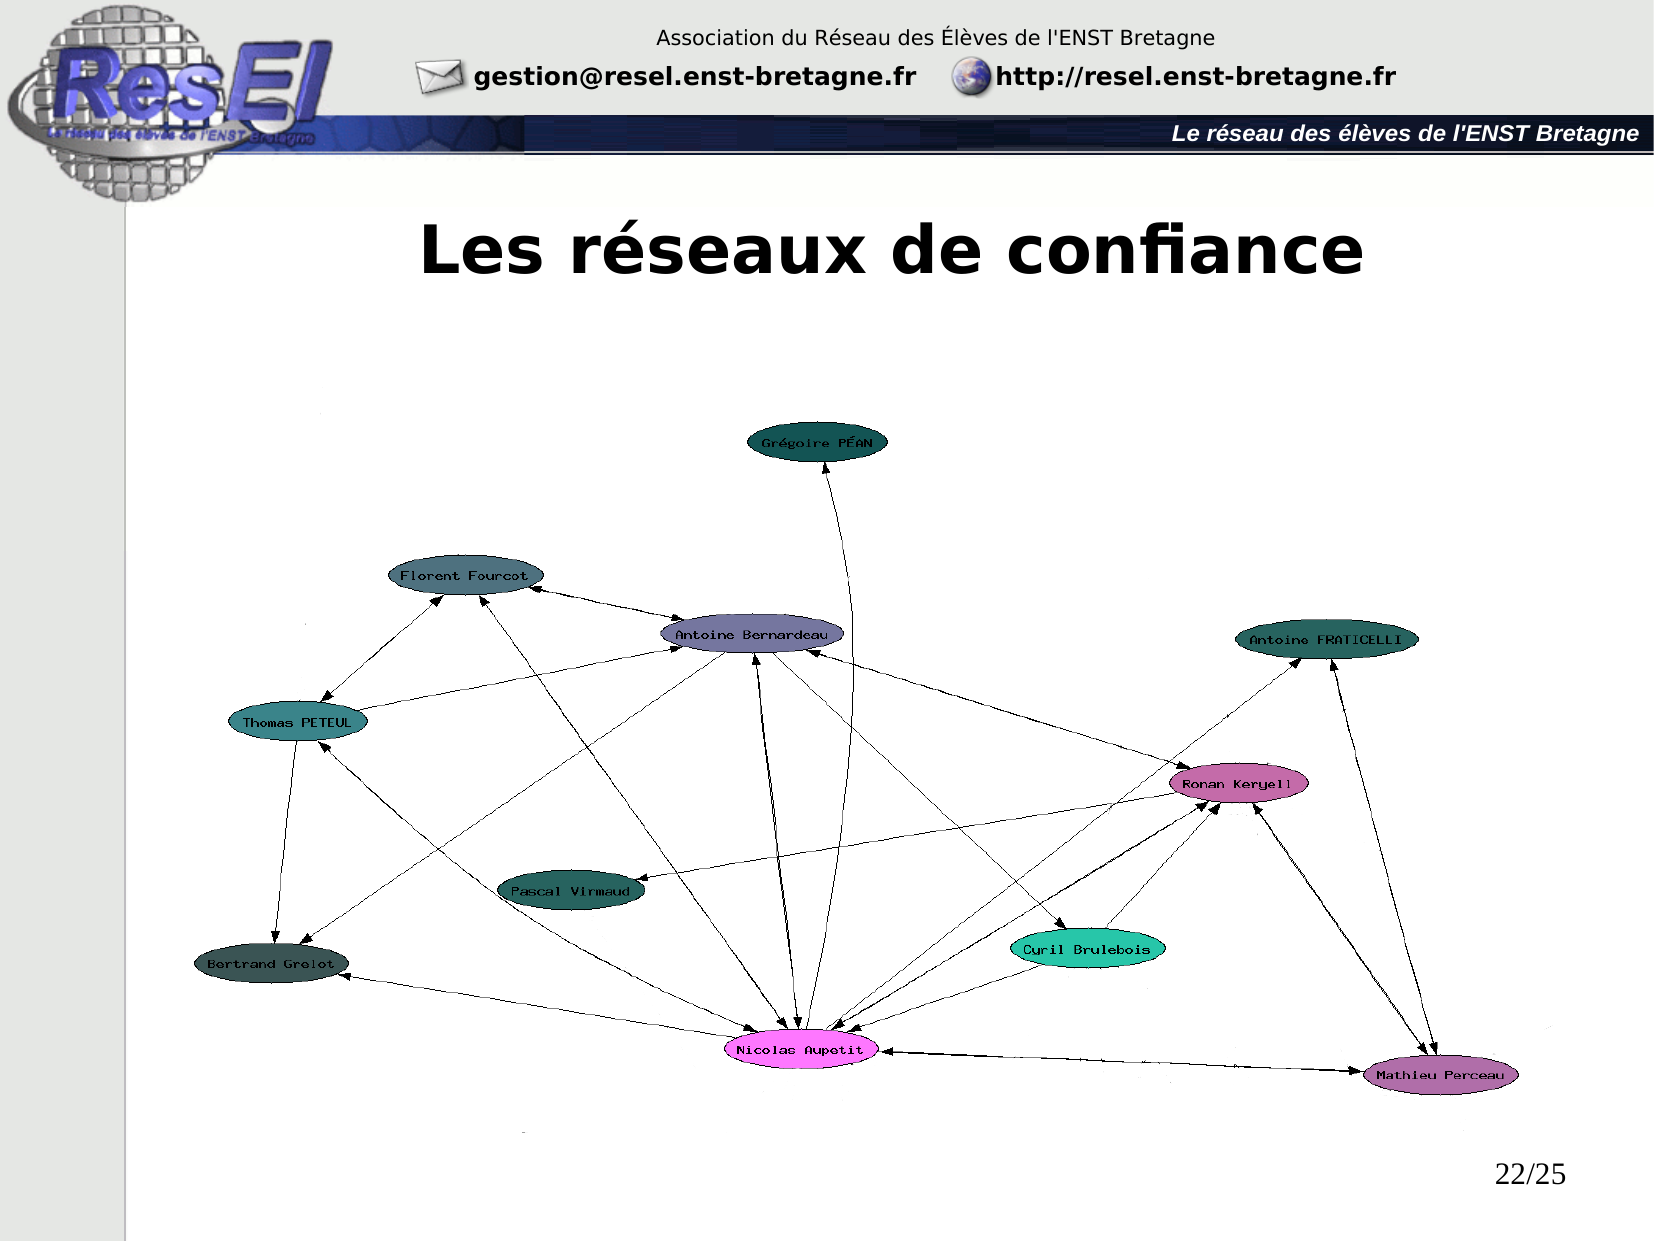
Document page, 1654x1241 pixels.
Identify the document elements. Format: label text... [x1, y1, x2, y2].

title Les réseaux de confiance [195, 169, 1590, 333]
picture [165, 387, 1570, 1133]
picture [0, 0, 1654, 1241]
